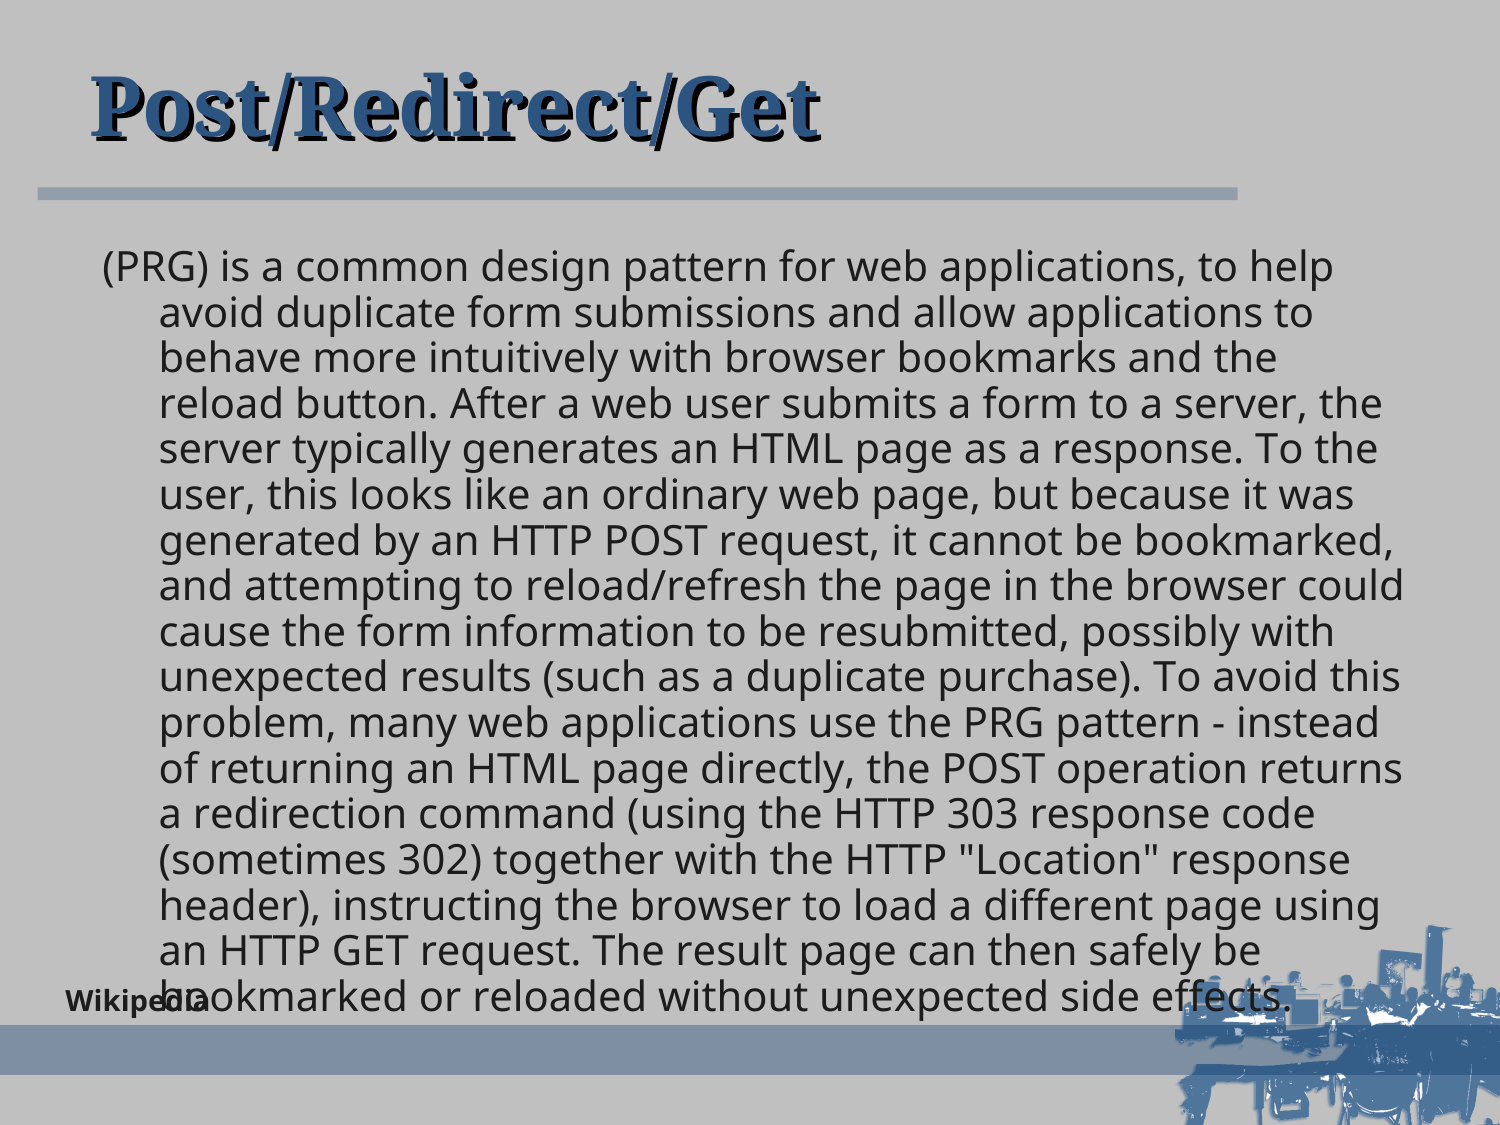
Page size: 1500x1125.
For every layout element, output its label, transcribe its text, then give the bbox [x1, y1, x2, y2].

text_box Wikipedia [50, 972, 234, 1028]
title Post/Redirect/Get [75, 35, 1426, 174]
list (PRG) is a common design pattern for web applications, to help avoid duplicate form submissions and allow applications to behave more intuitively with browser bookmarks and the reload button. After a web user submits a form to a server, the server typically generates an HTML page as a response. To the user, this looks like an ordinary web page, but because it was generated by an HTTP POST request, it cannot be bookmarked, and attempting to reload/refresh the page in the browser could cause the form information to be resubmitted, possibly with unexpected results (such as a duplicate purchase). To avoid this problem, many web applications use the PRG pattern - instead of returning an HTML page directly, the POST operation returns a redirection command (using the HTTP 303 response code (sometimes 302) together with the HTTP "Location" response header), instructing the browser to load a different page using an HTTP GET request. The result page can then safely be bookmarked or reloaded without unexpected side effects. [87, 237, 1426, 1006]
